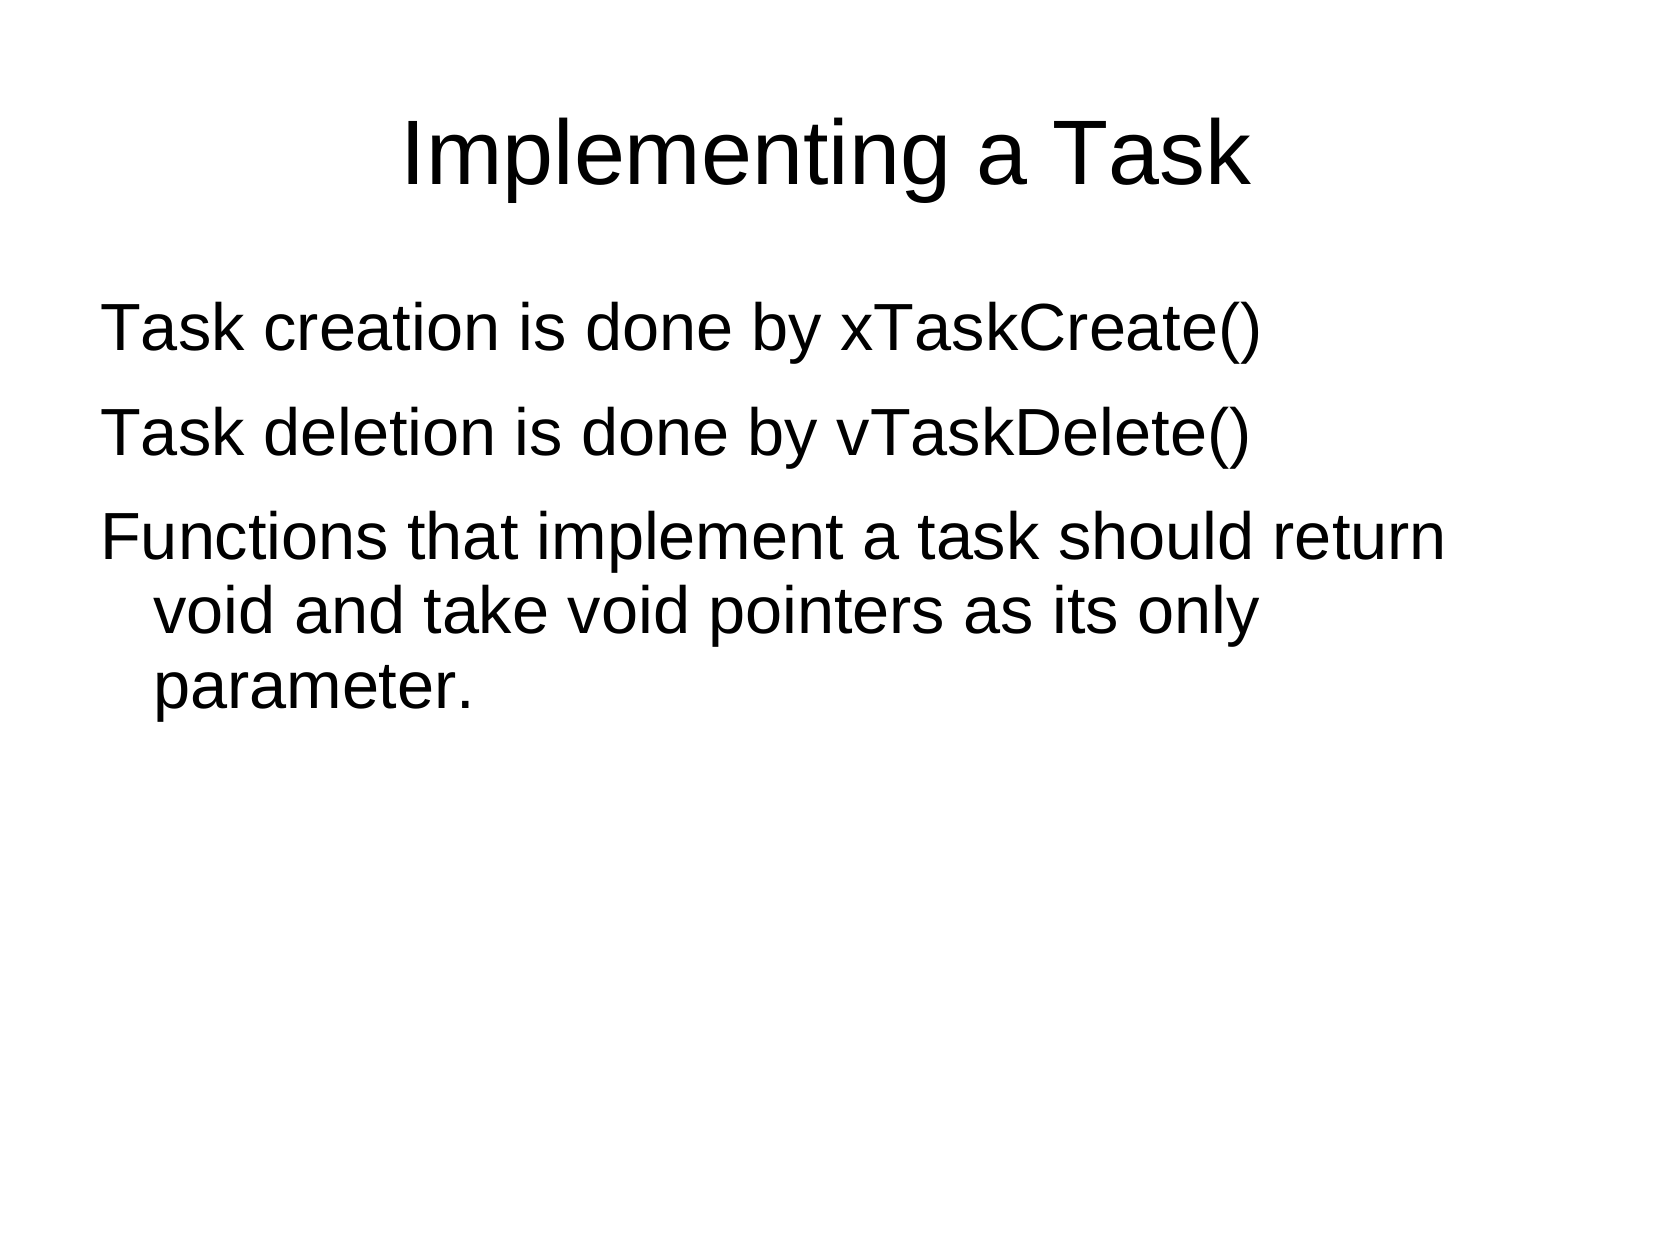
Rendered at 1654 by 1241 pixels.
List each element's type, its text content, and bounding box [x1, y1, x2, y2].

title Implementing a Task [82, 49, 1571, 257]
list Task creation is done by xTaskCreate() Task deletion is done by vTaskDelete() Functions that implement a task should return void and take void pointers as its only parameter. [82, 290, 1571, 1109]
